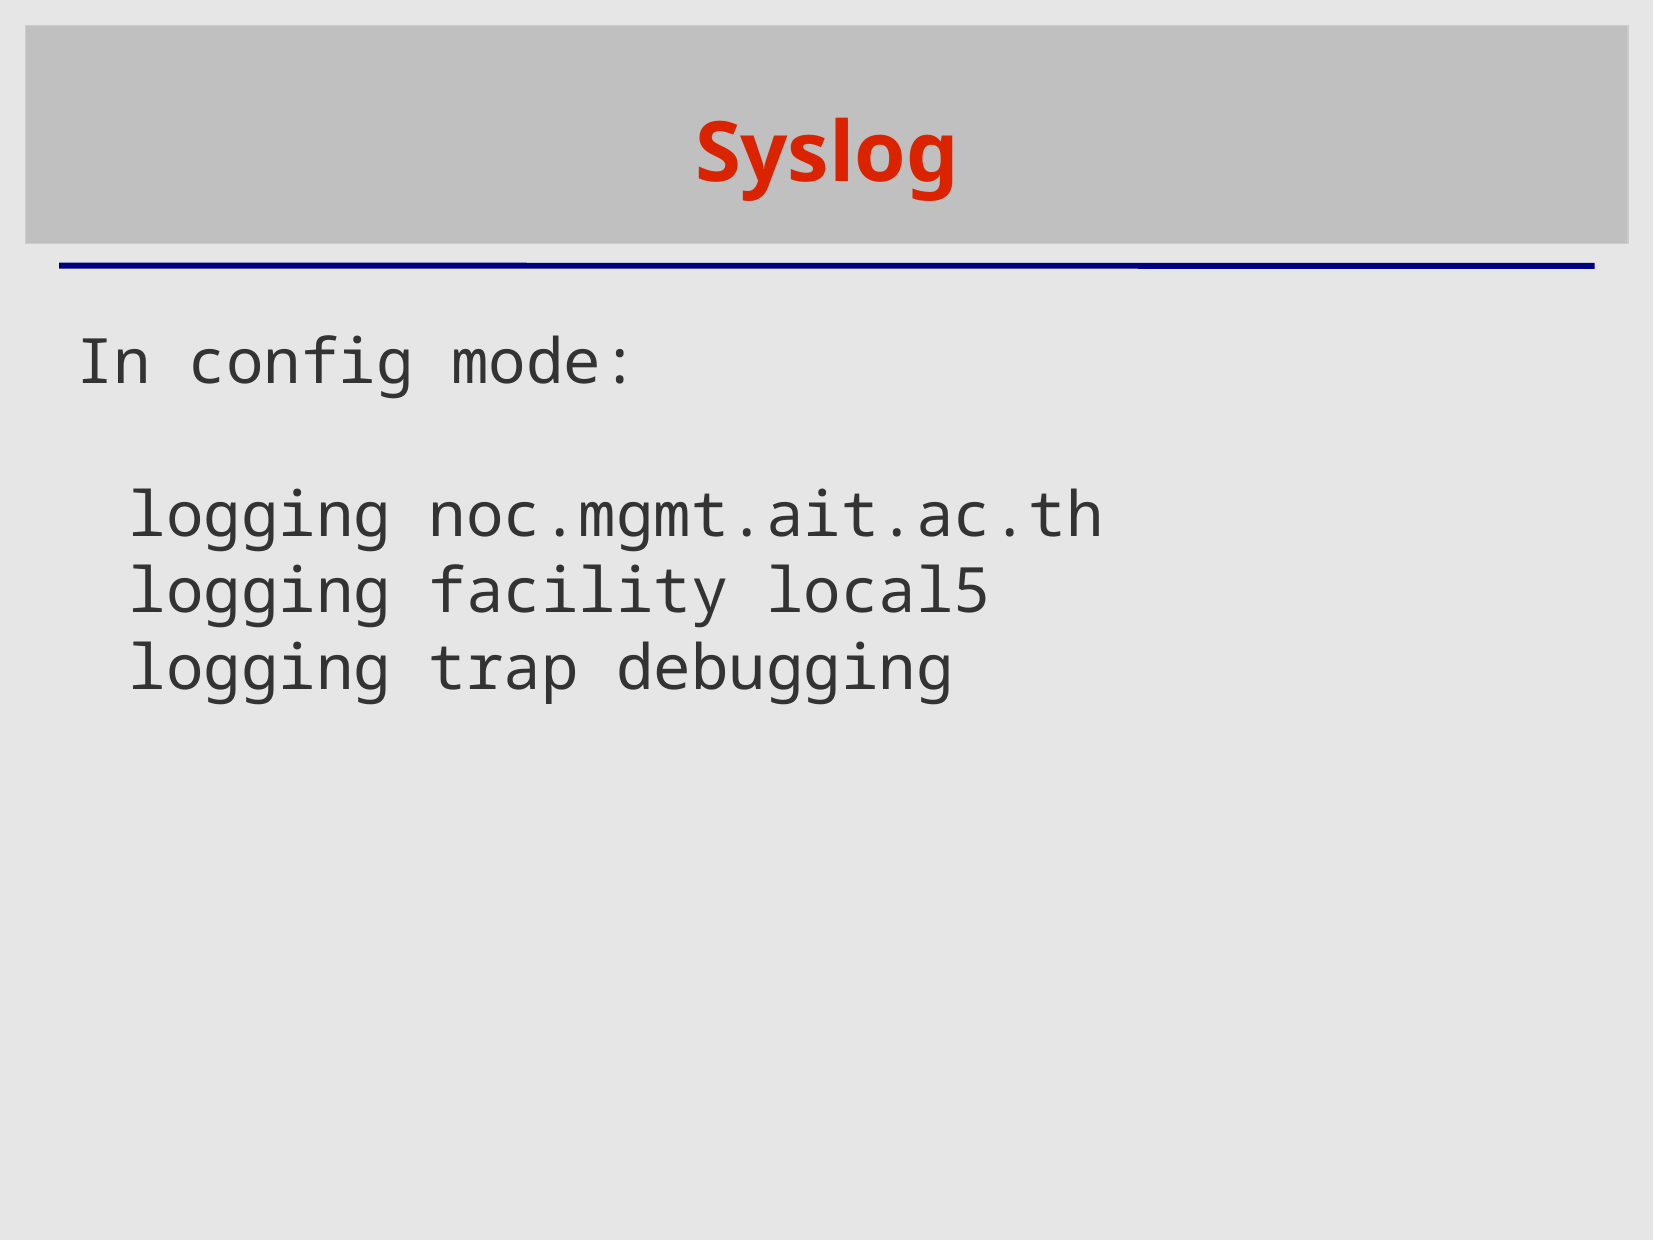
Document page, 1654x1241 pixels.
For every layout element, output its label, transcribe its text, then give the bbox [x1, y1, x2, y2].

list In config mode: logging noc.mgmt.ait.ac.th logging facility local5 logging trap debugging [59, 322, 1594, 1117]
title Syslog [121, 53, 1533, 245]
